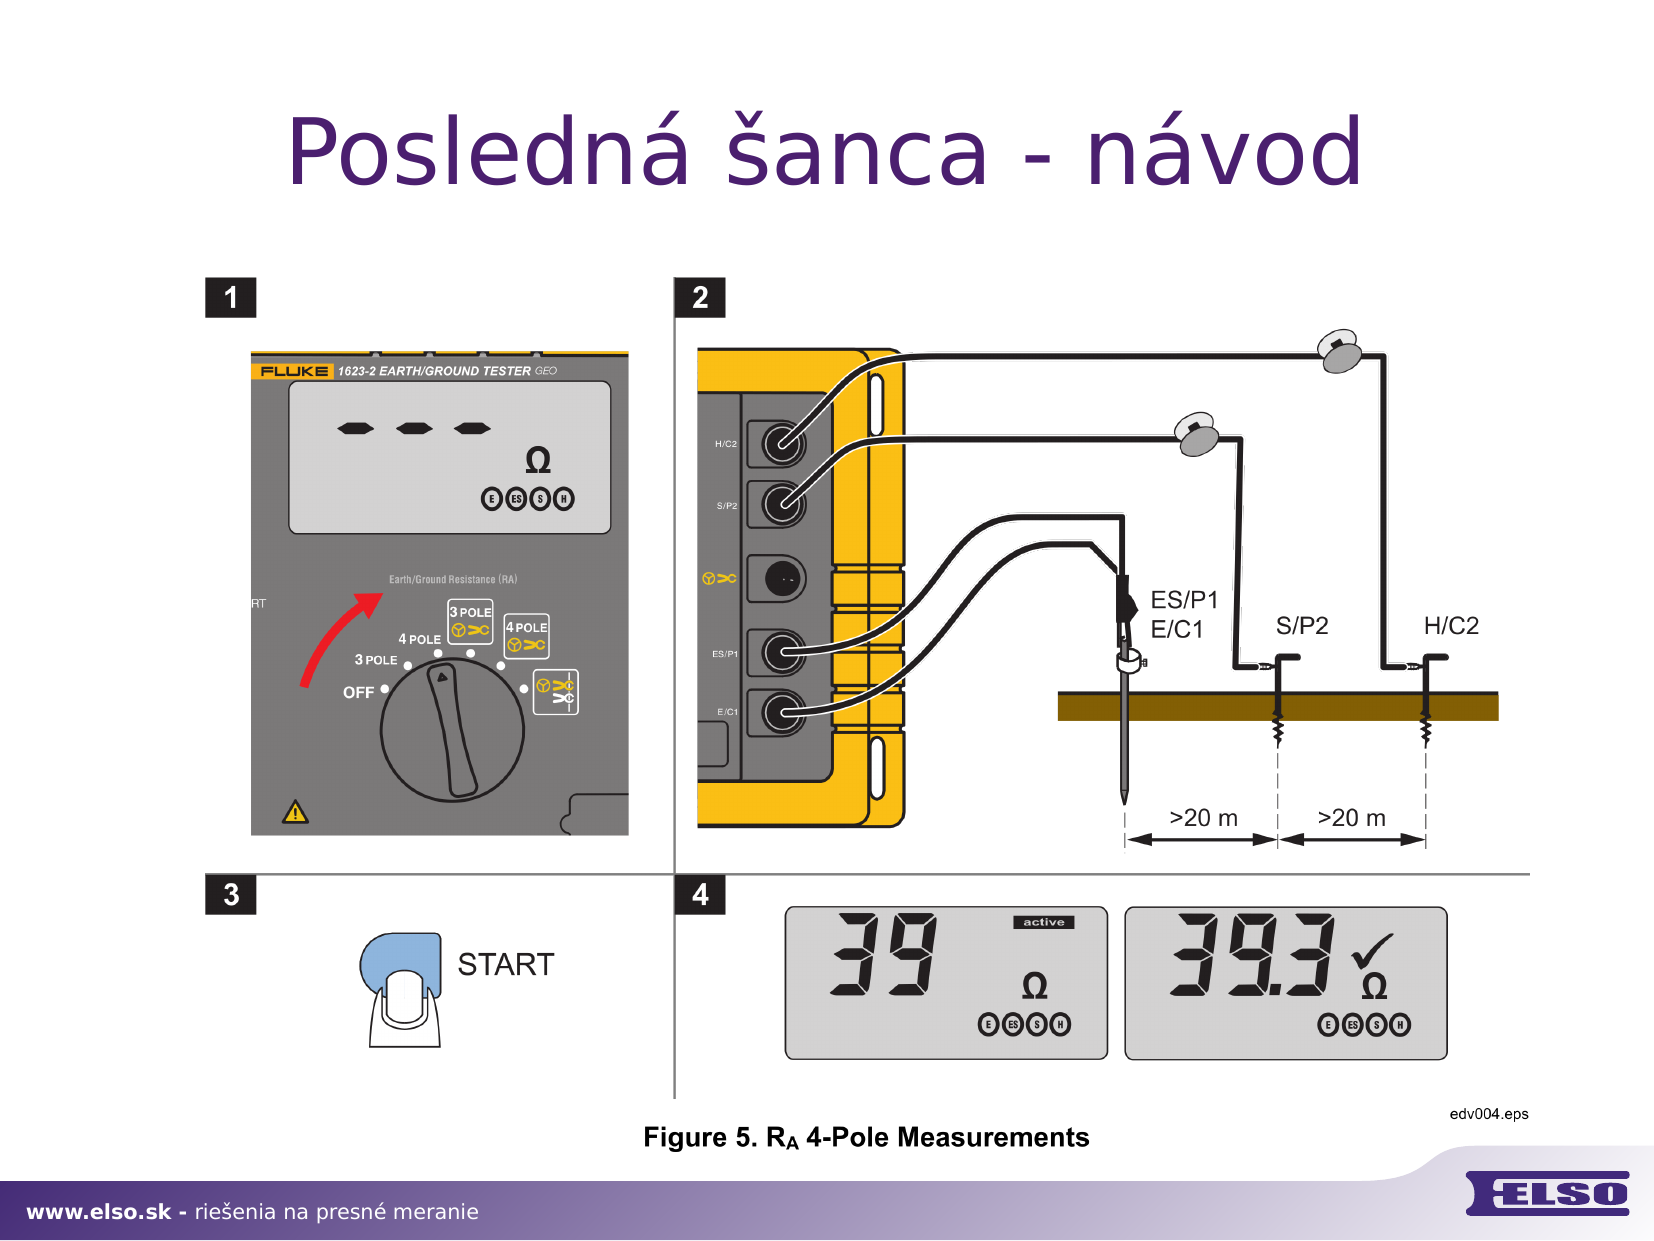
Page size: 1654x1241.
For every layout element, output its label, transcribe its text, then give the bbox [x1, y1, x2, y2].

picture [205, 277, 1530, 1152]
title Posledná šanca - návod [82, 49, 1571, 257]
